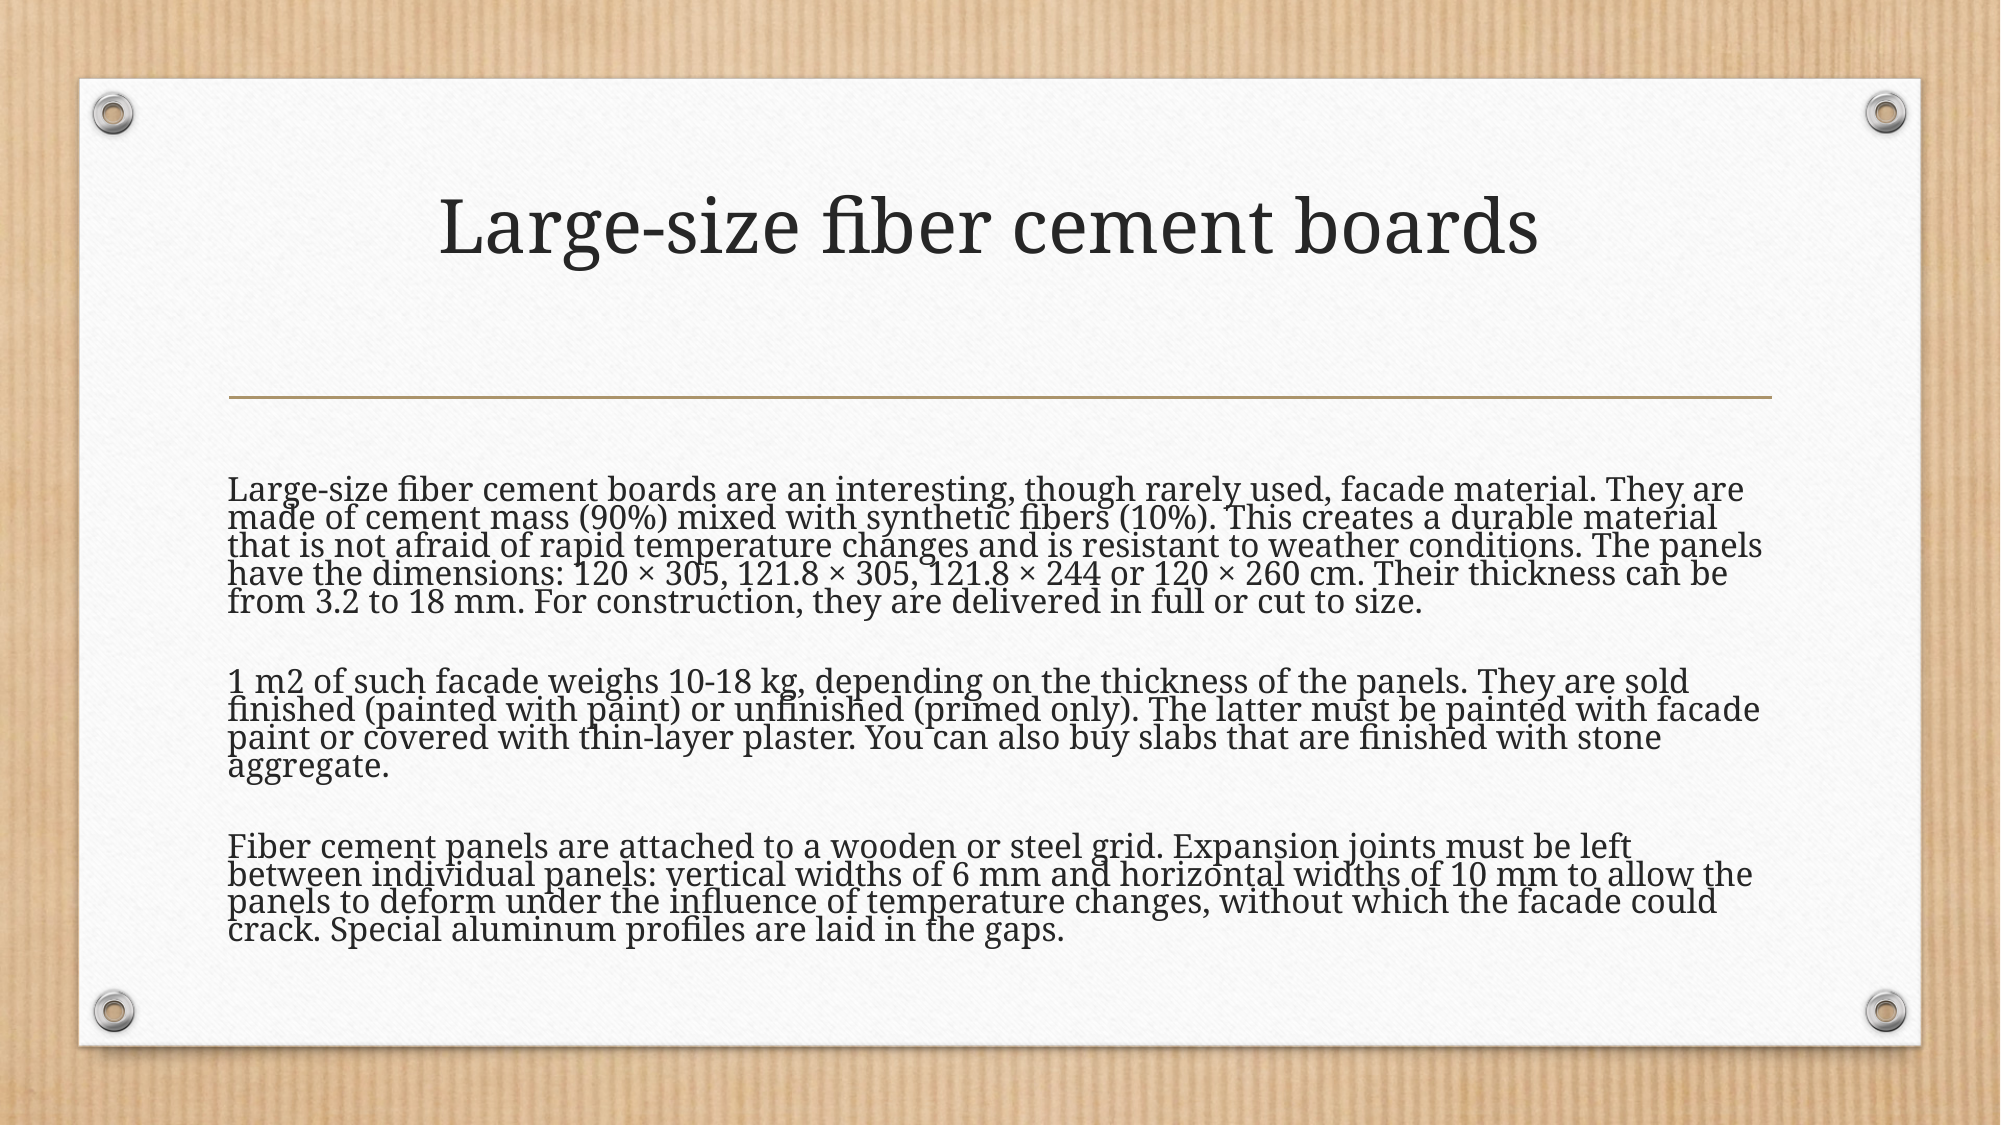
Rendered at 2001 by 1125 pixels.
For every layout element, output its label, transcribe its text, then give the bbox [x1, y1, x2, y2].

title Large-size fiber cement boards [212, 161, 1788, 376]
list Large-size fiber cement boards are an interesting, though rarely used, facade material. They are made of cement mass (90%) mixed with synthetic fibers (10%). This creates a durable material that is not afraid of rapid temperature changes and is resistant to weather conditions. The panels have the dimensions: 120 × 305, 121.8 × 305, 121.8 × 244 or 120 × 260 cm. Their thickness can be from 3.2 to 18 mm. For construction, they are delivered in full or cut to size. 1 m2 of such facade weighs 10-18 kg, depending on the thickness of the panels. They are sold finished (painted with paint) or unfinished (primed only). The latter must be painted with facade paint or covered with thin-layer plaster. You can also buy slabs that are finished with stone aggregate. Fiber cement panels are attached to a wooden or steel grid. Expansion joints must be left between individual panels: vertical widths of 6 mm and horizontal widths of 10 mm to allow the panels to deform under the influence of temperature changes, without which the facade could crack. Special aluminum profiles are laid in the gaps. [212, 419, 1788, 964]
